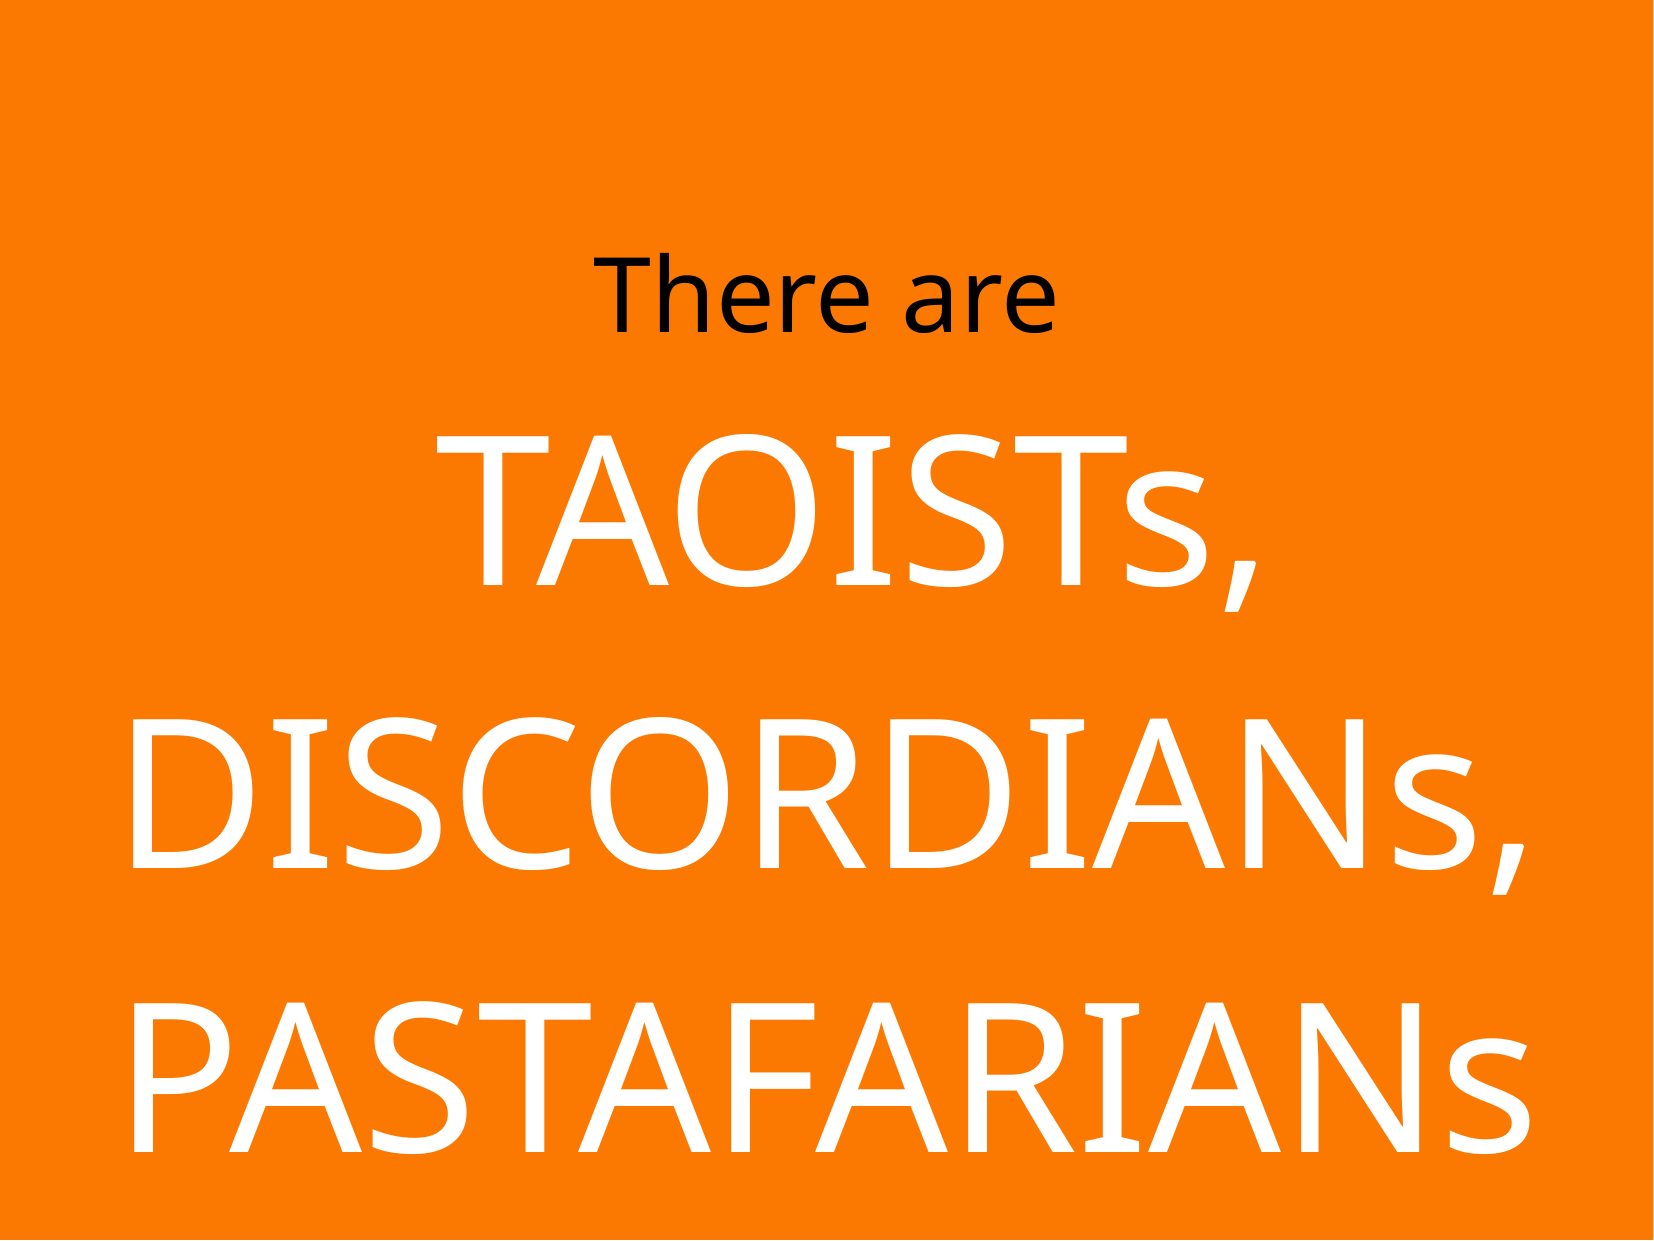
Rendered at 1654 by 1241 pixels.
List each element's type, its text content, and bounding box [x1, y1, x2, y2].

text_box There are TAOISTs, DISCORDIANs, PASTAFARIANs [0, 359, 1654, 1075]
